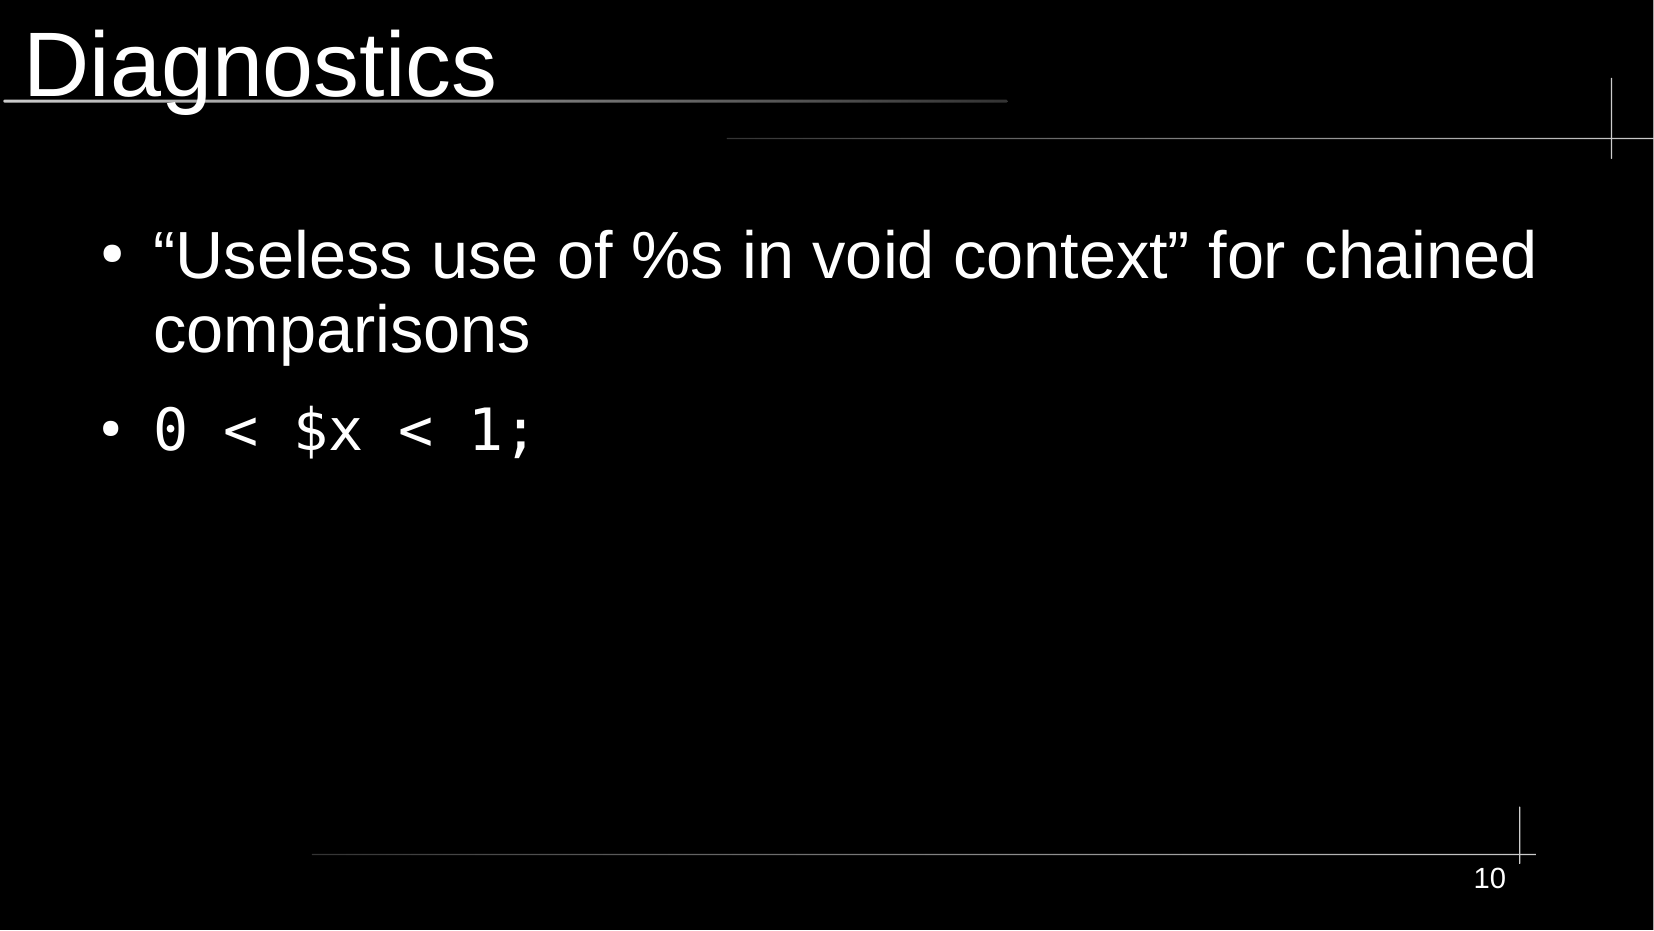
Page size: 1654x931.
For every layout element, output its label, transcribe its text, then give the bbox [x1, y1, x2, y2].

title Diagnostics [23, 11, 1589, 119]
list “Useless use of %s in void context” for chained comparisons 0 < $x < 1; [82, 217, 1571, 758]
